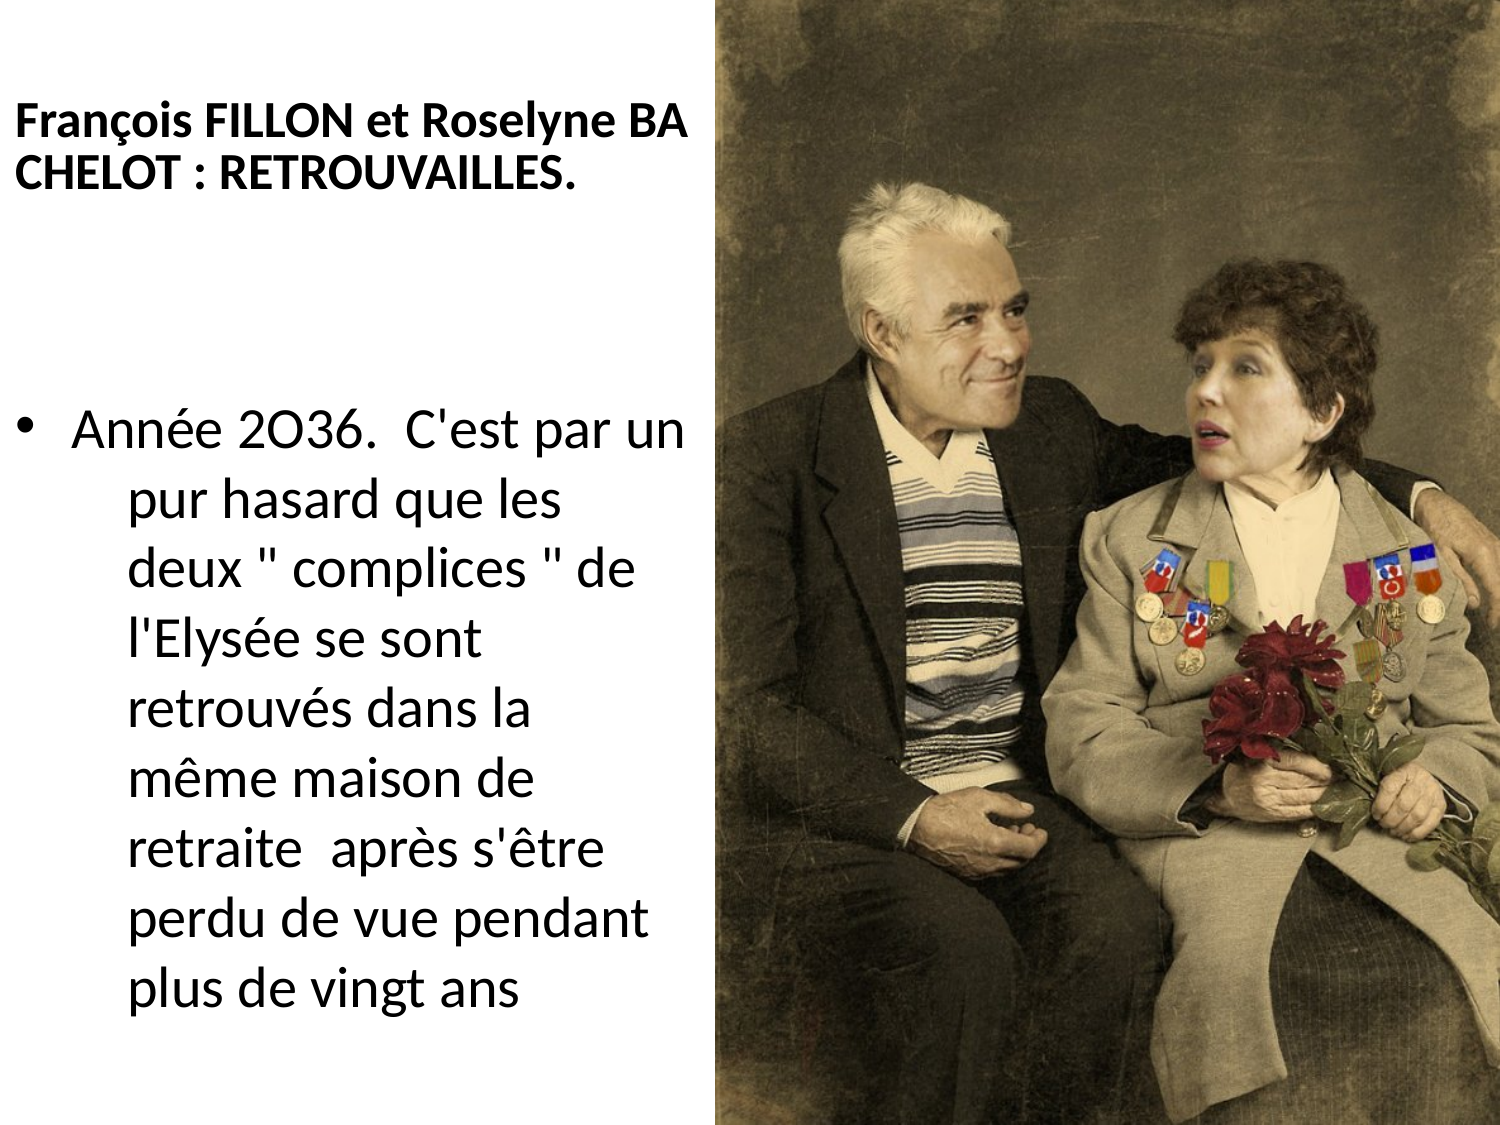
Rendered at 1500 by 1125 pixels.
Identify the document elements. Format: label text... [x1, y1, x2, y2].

list Année 2O36. C'est par un pur hasard que les deux " complices " de l'Elysée se sont retrouvés dans la même maison de retraite après s'être perdu de vue pendant plus de vingt ans [0, 382, 703, 1125]
picture [715, 0, 1500, 1125]
title François FILLON et Roselyne BACHELOT : RETROUVAILLES. [0, 78, 727, 266]
